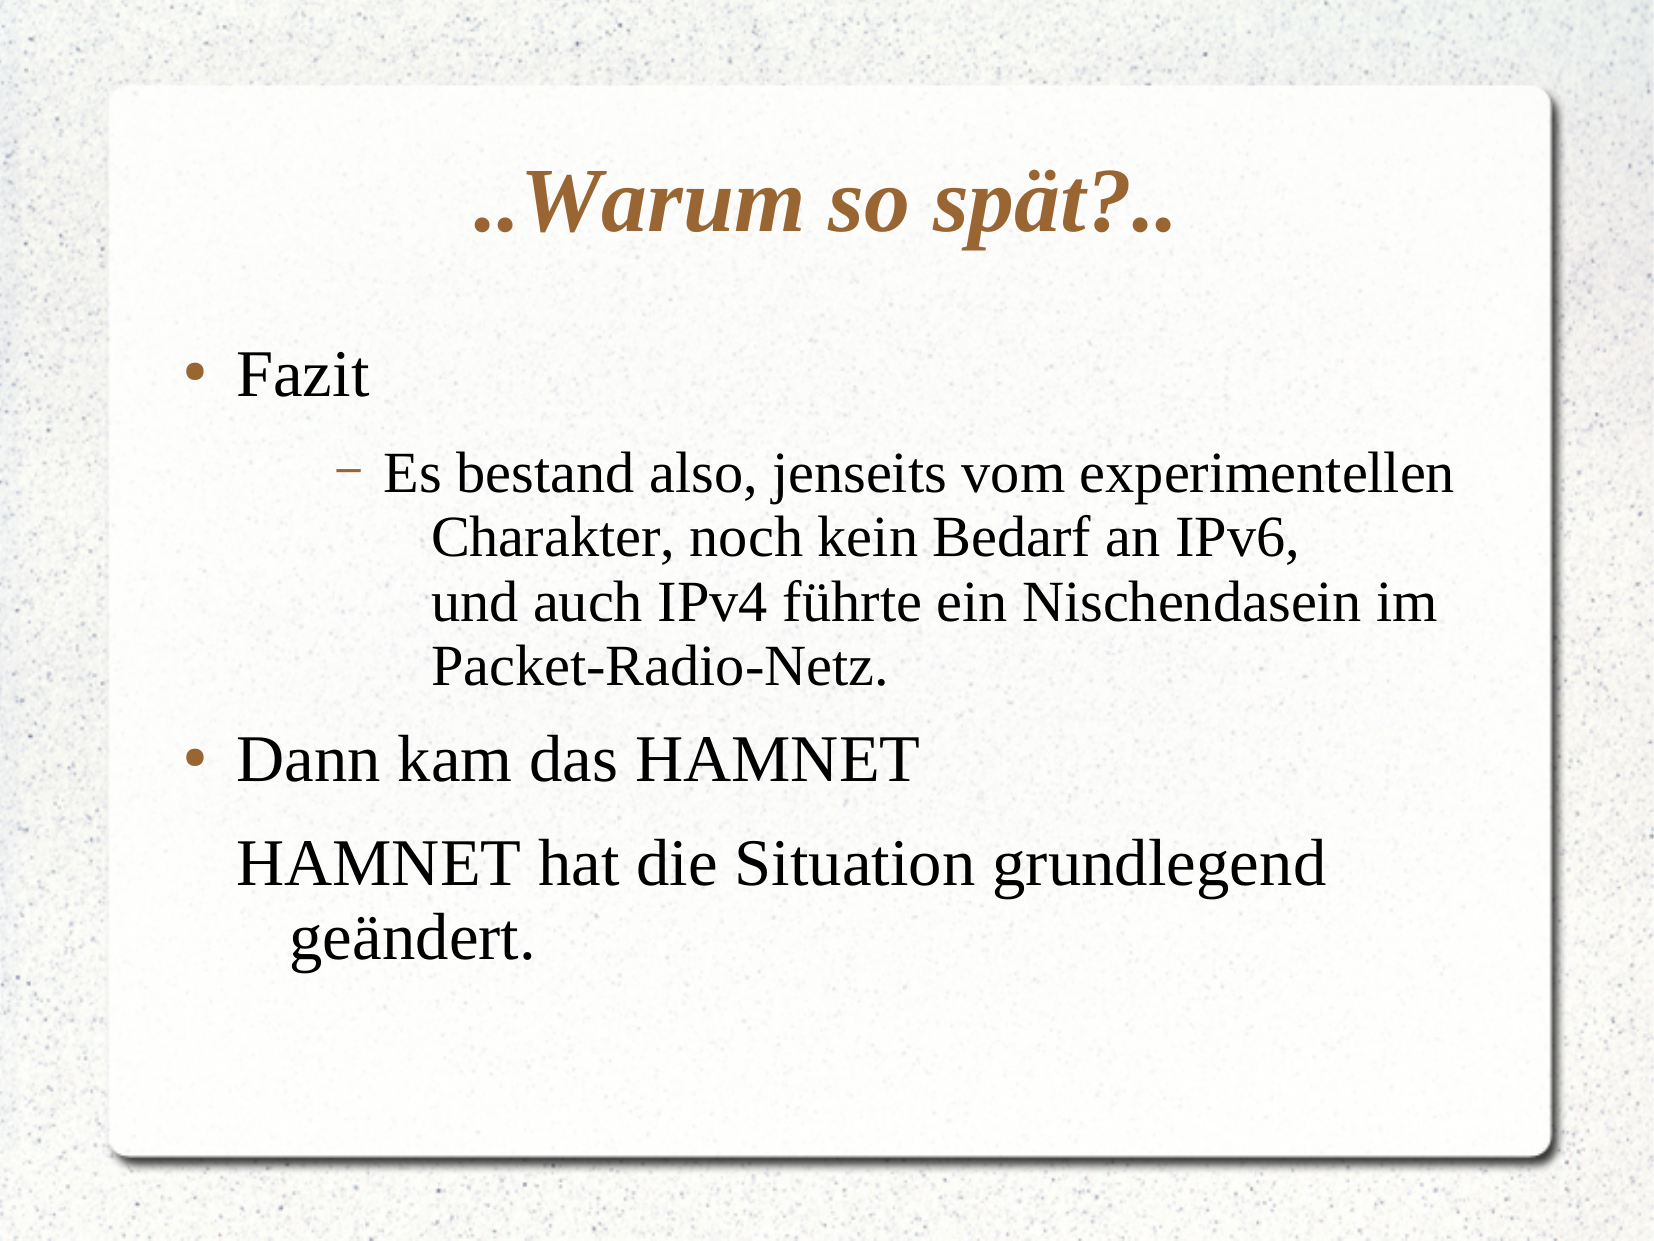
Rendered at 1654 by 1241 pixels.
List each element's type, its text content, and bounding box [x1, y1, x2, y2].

list Fazit Es bestand also, jenseits vom experimentellen Charakter, noch kein Bedarf an IPv6, und auch IPv4 führte ein Nischendasein im Packet-Radio-Netz. Dann kam das HAMNET HAMNET hat die Situation grundlegend geändert. [147, 336, 1506, 974]
title ..Warum so spät?.. [118, 104, 1536, 297]
picture [0, 0, 1654, 1241]
